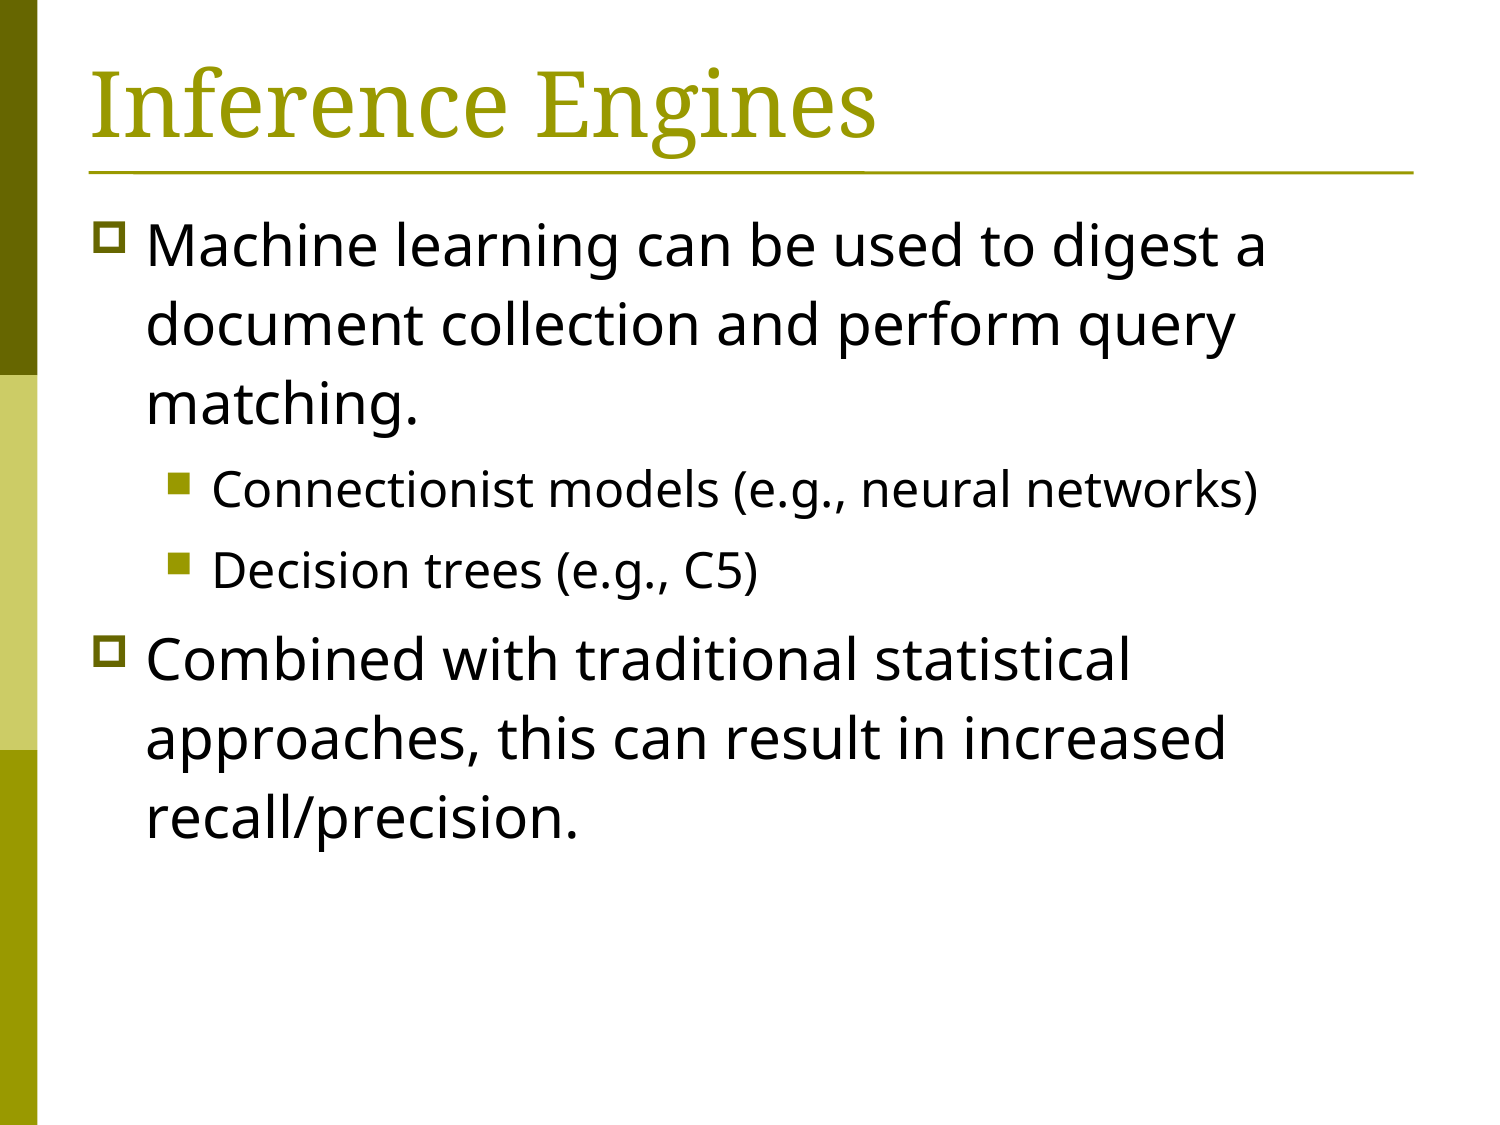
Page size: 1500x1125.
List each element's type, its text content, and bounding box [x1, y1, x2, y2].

title Inference Engines [75, 45, 1426, 173]
list Machine learning can be used to digest a document collection and perform query matching. Connectionist models (e.g., neural networks)‏ Decision trees (e.g., C5)‏ Combined with traditional statistical approaches, this can result in increased recall/precision. [75, 196, 1426, 1006]
